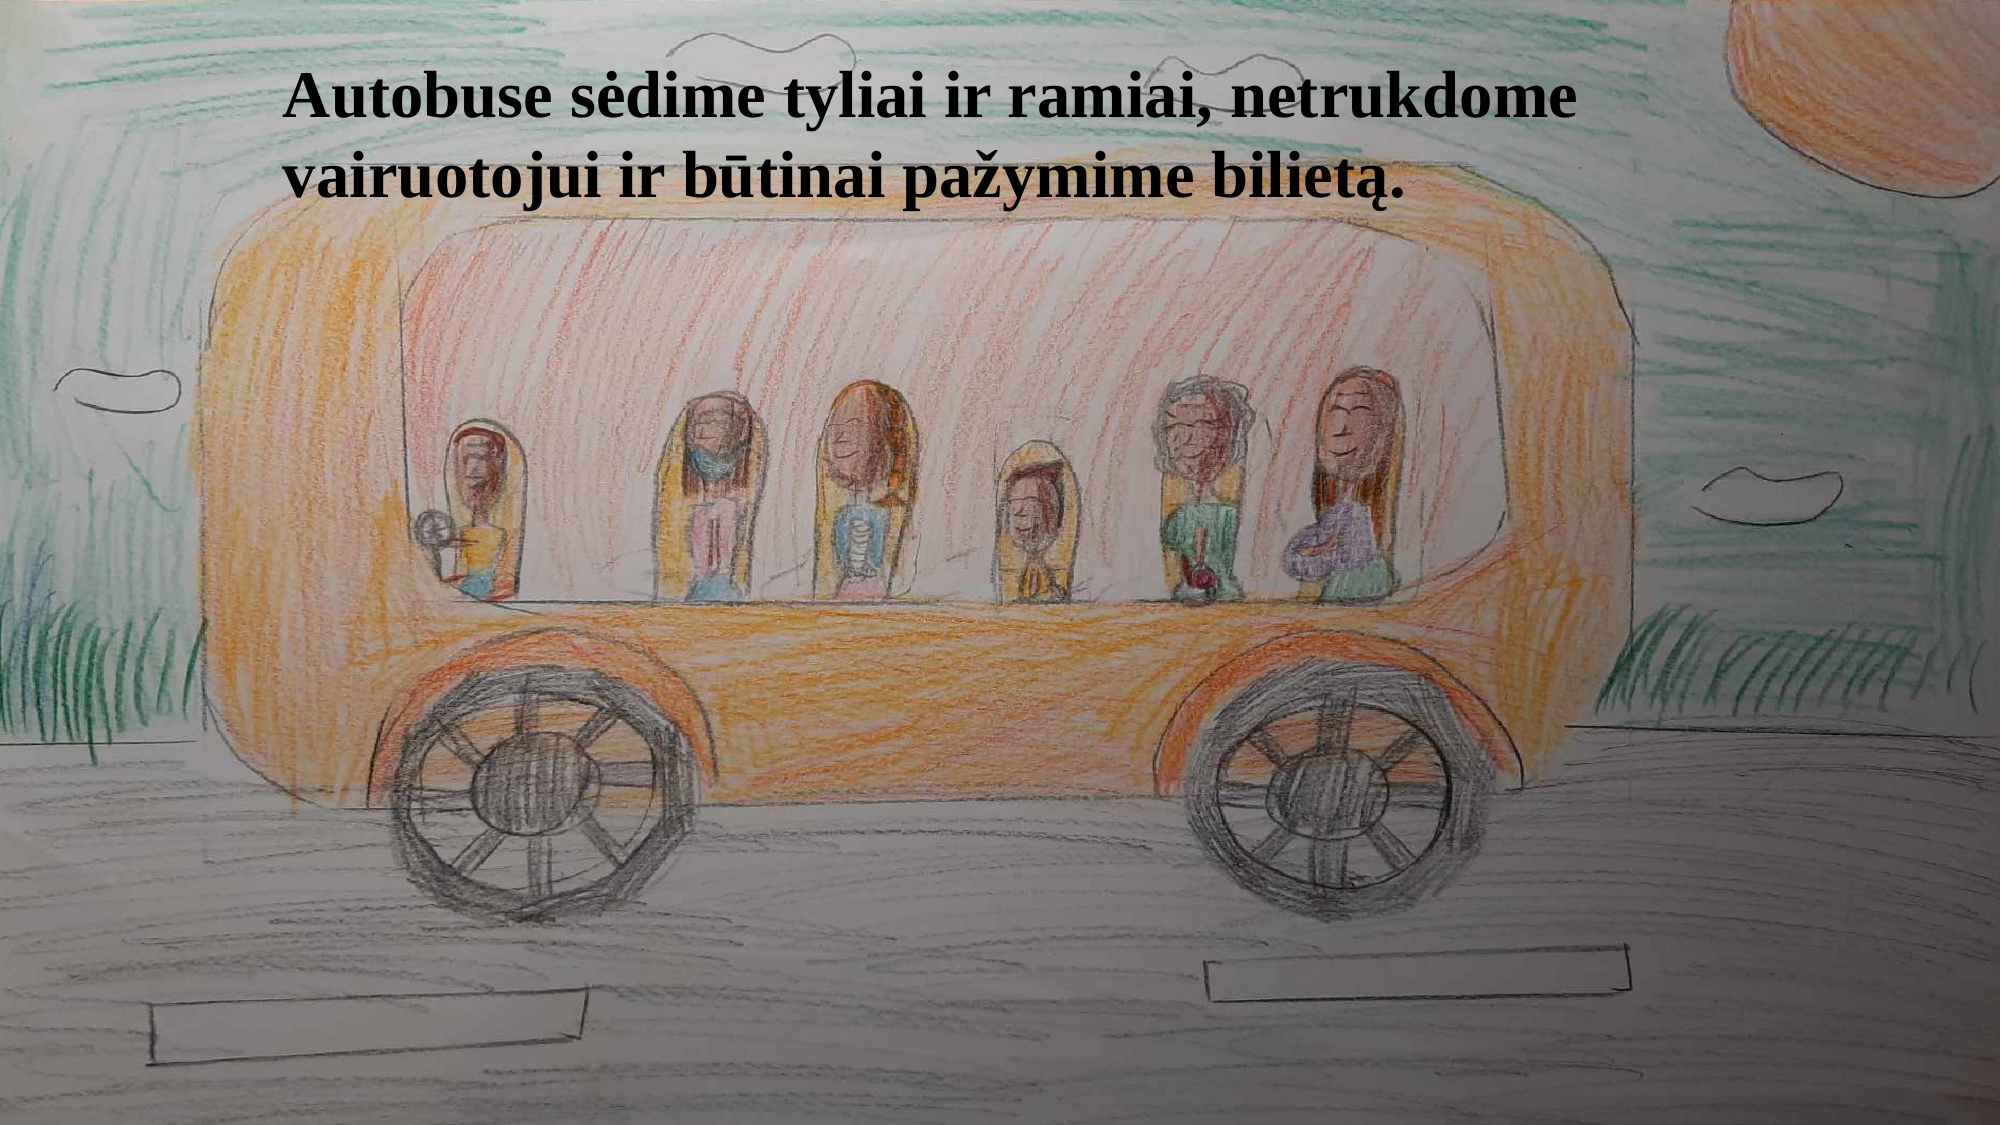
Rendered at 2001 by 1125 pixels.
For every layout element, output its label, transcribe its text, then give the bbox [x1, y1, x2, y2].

text_box Autobuse sėdime tyliai ir ramiai, netrukdome vairuotojui ir būtinai pažymime bilietą. [267, 43, 1731, 221]
picture [0, 0, 2000, 1125]
